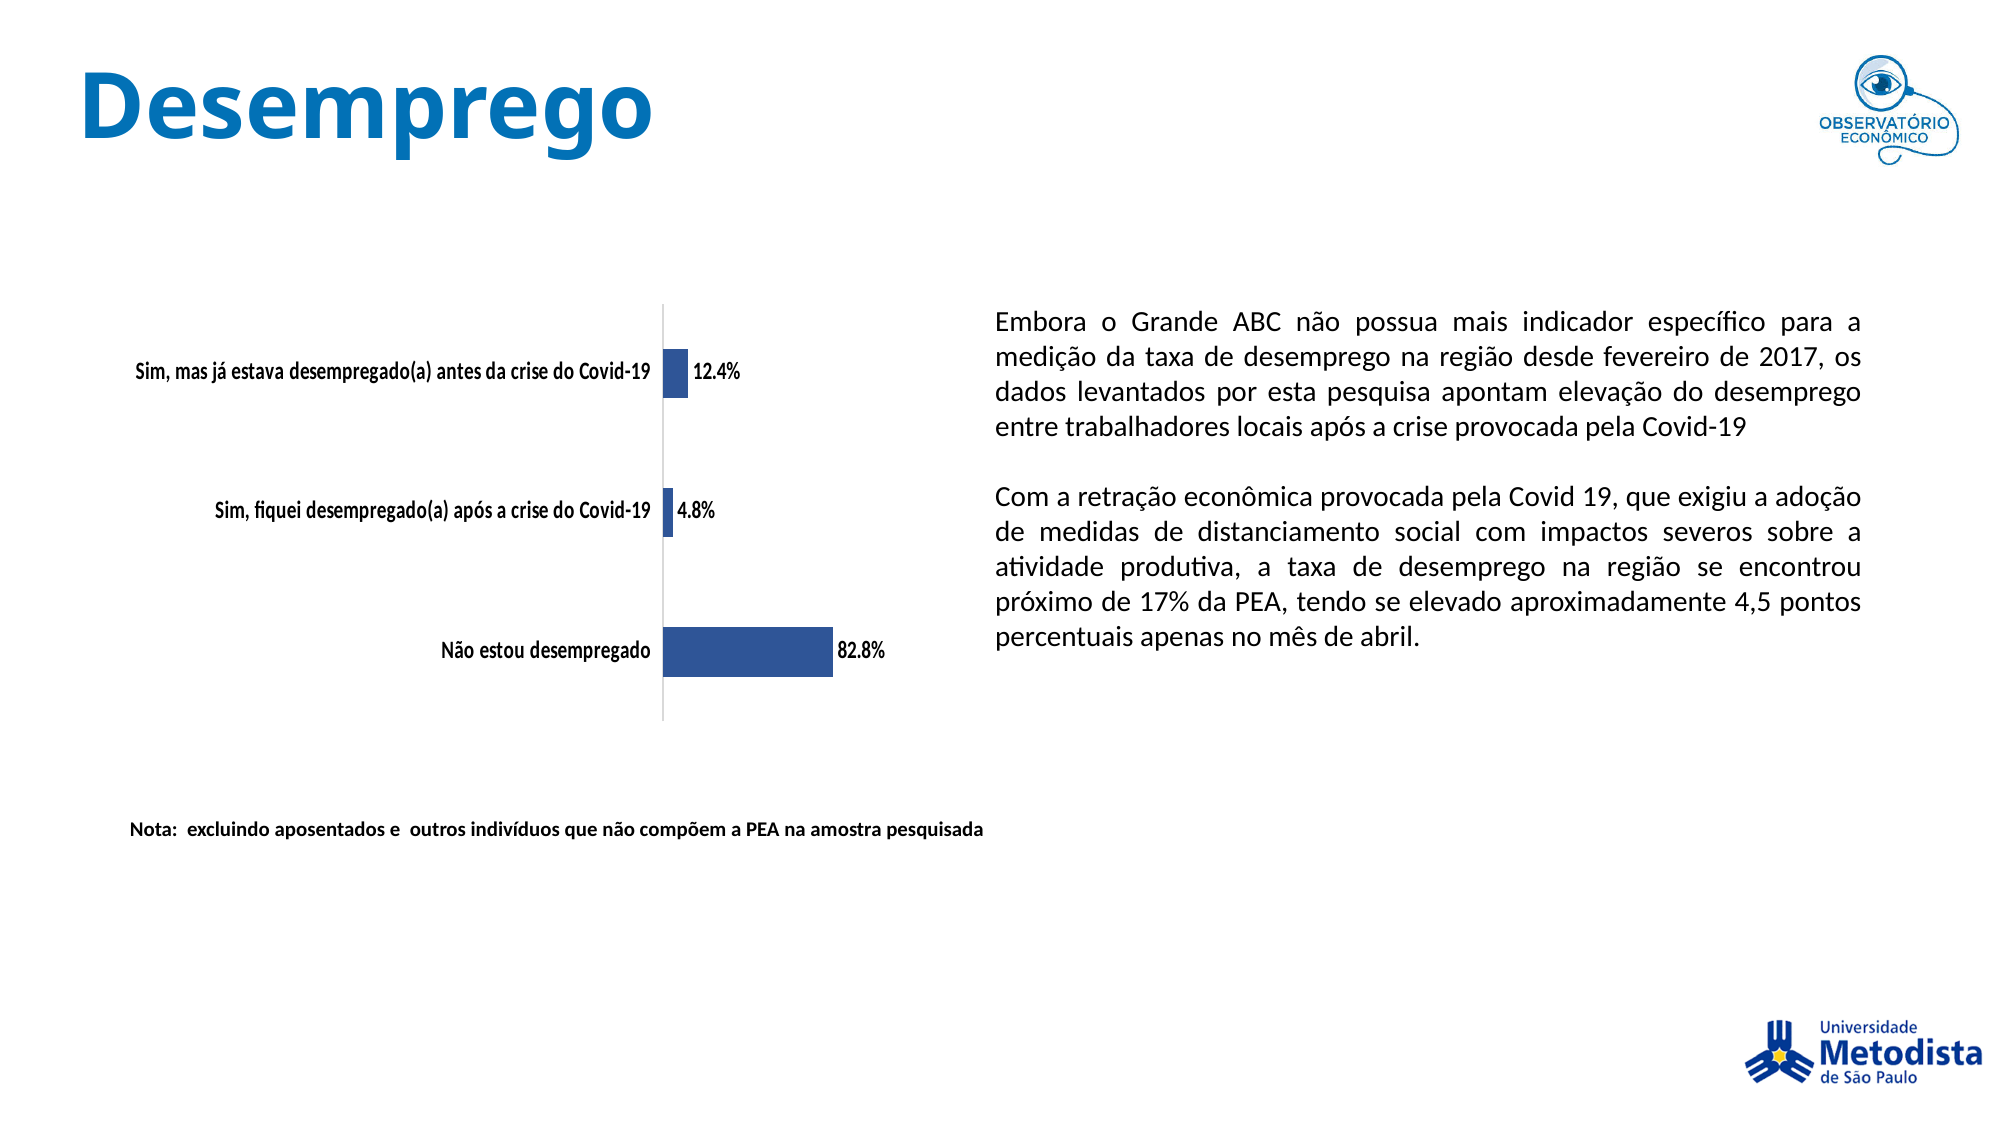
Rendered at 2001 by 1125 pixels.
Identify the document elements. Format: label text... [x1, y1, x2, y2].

picture [1809, 49, 1968, 168]
text_box Embora o Grande ABC não possua mais indicador específico para a medição da taxa de desemprego na região desde fevereiro de 2017, os dados levantados por esta pesquisa apontam elevação do desemprego entre trabalhadores locais após a crise provocada pela Covid-19 Com a retração econômica provocada pela Covid 19, que exigiu a adoção de medidas de distanciamento social com impactos severos sobre a atividade produtiva, a taxa de desemprego na região se encontrou próximo de 17% da PEA, tendo se elevado aproximadamente 4,5 pontos percentuais apenas no mês de abril. [980, 295, 1889, 735]
picture [1738, 993, 1987, 1118]
text_box Nota: excluindo aposentados e outros indivíduos que não compõem a PEA na amostra pesquisada [114, 807, 1010, 849]
title Desemprego [62, 0, 1788, 218]
chart [135, 295, 886, 731]
